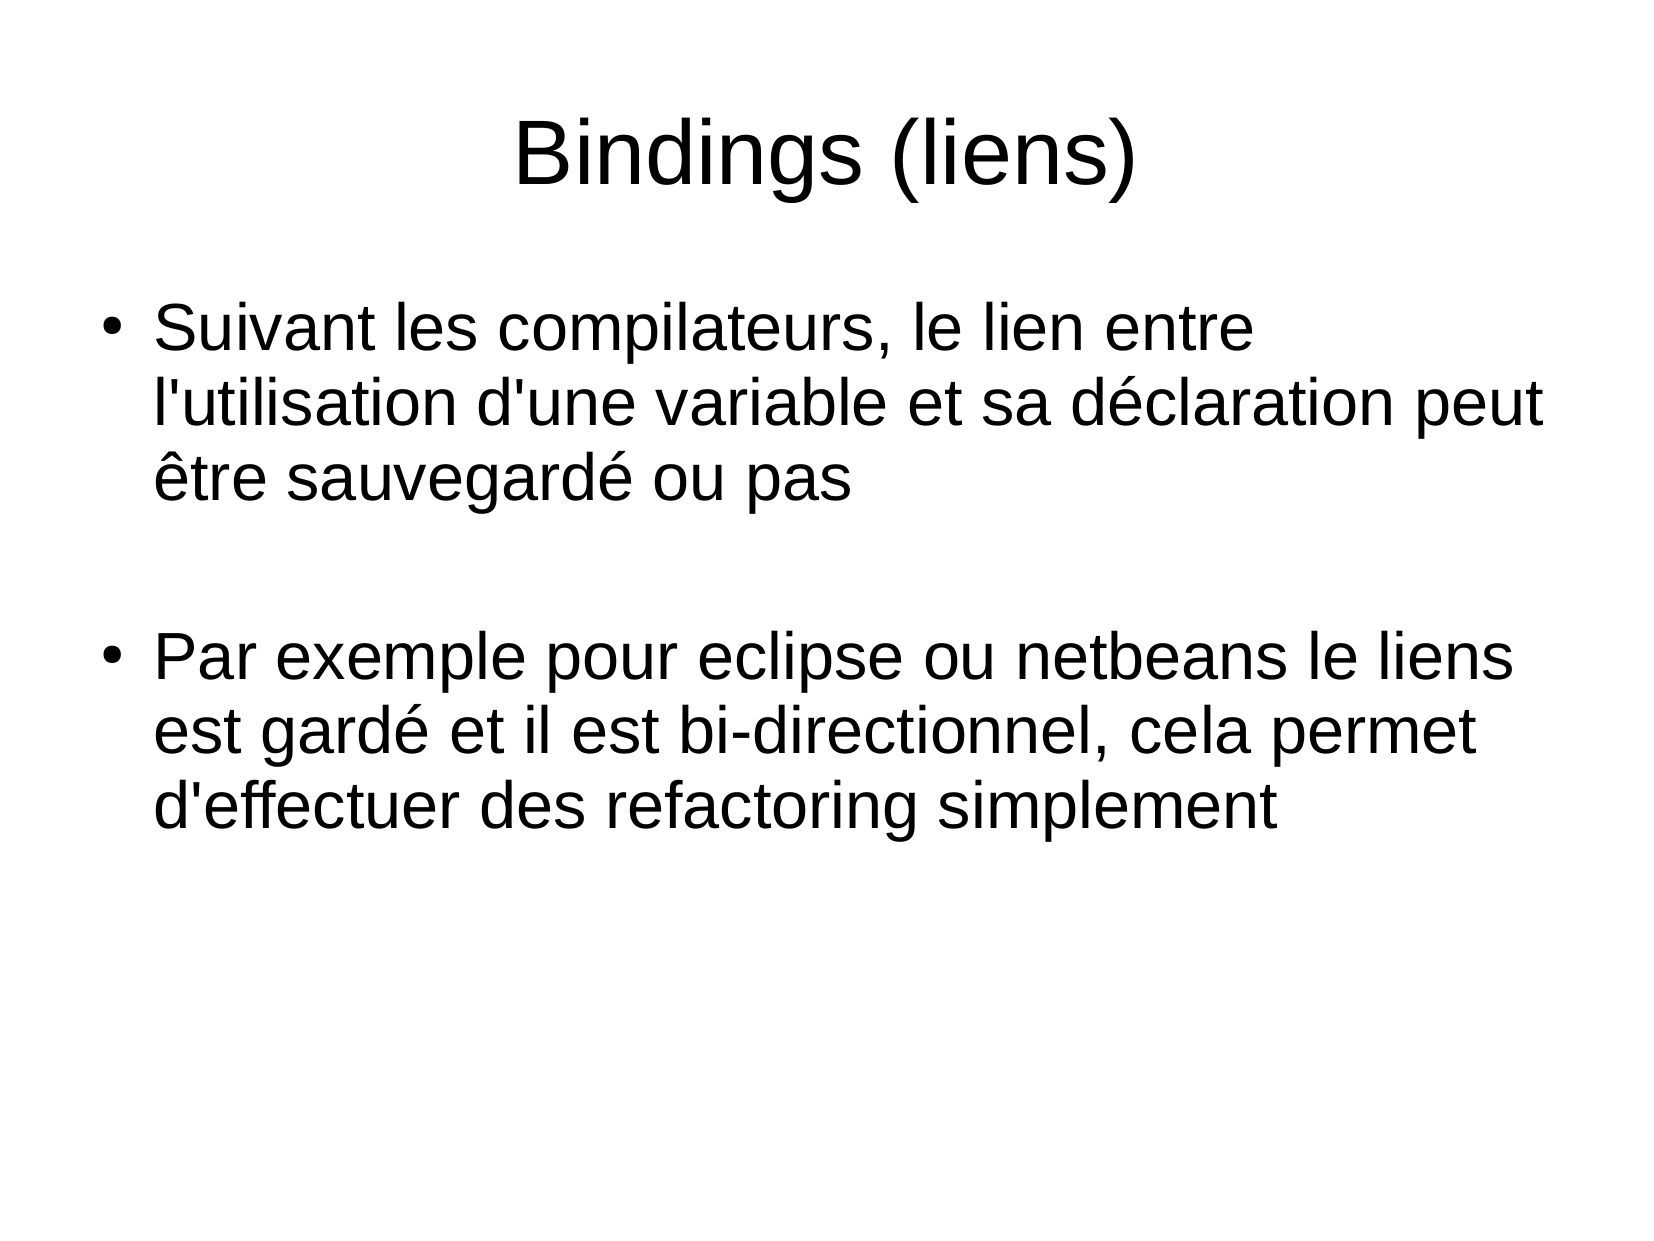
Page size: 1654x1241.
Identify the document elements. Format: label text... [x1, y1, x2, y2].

list Suivant les compilateurs, le lien entre l'utilisation d'une variable et sa déclaration peut être sauvegardé ou pas Par exemple pour eclipse ou netbeans le liens est gardé et il est bi-directionnel, cela permet d'effectuer des refactoring simplement [82, 290, 1571, 886]
title Bindings (liens) [82, 56, 1571, 250]
